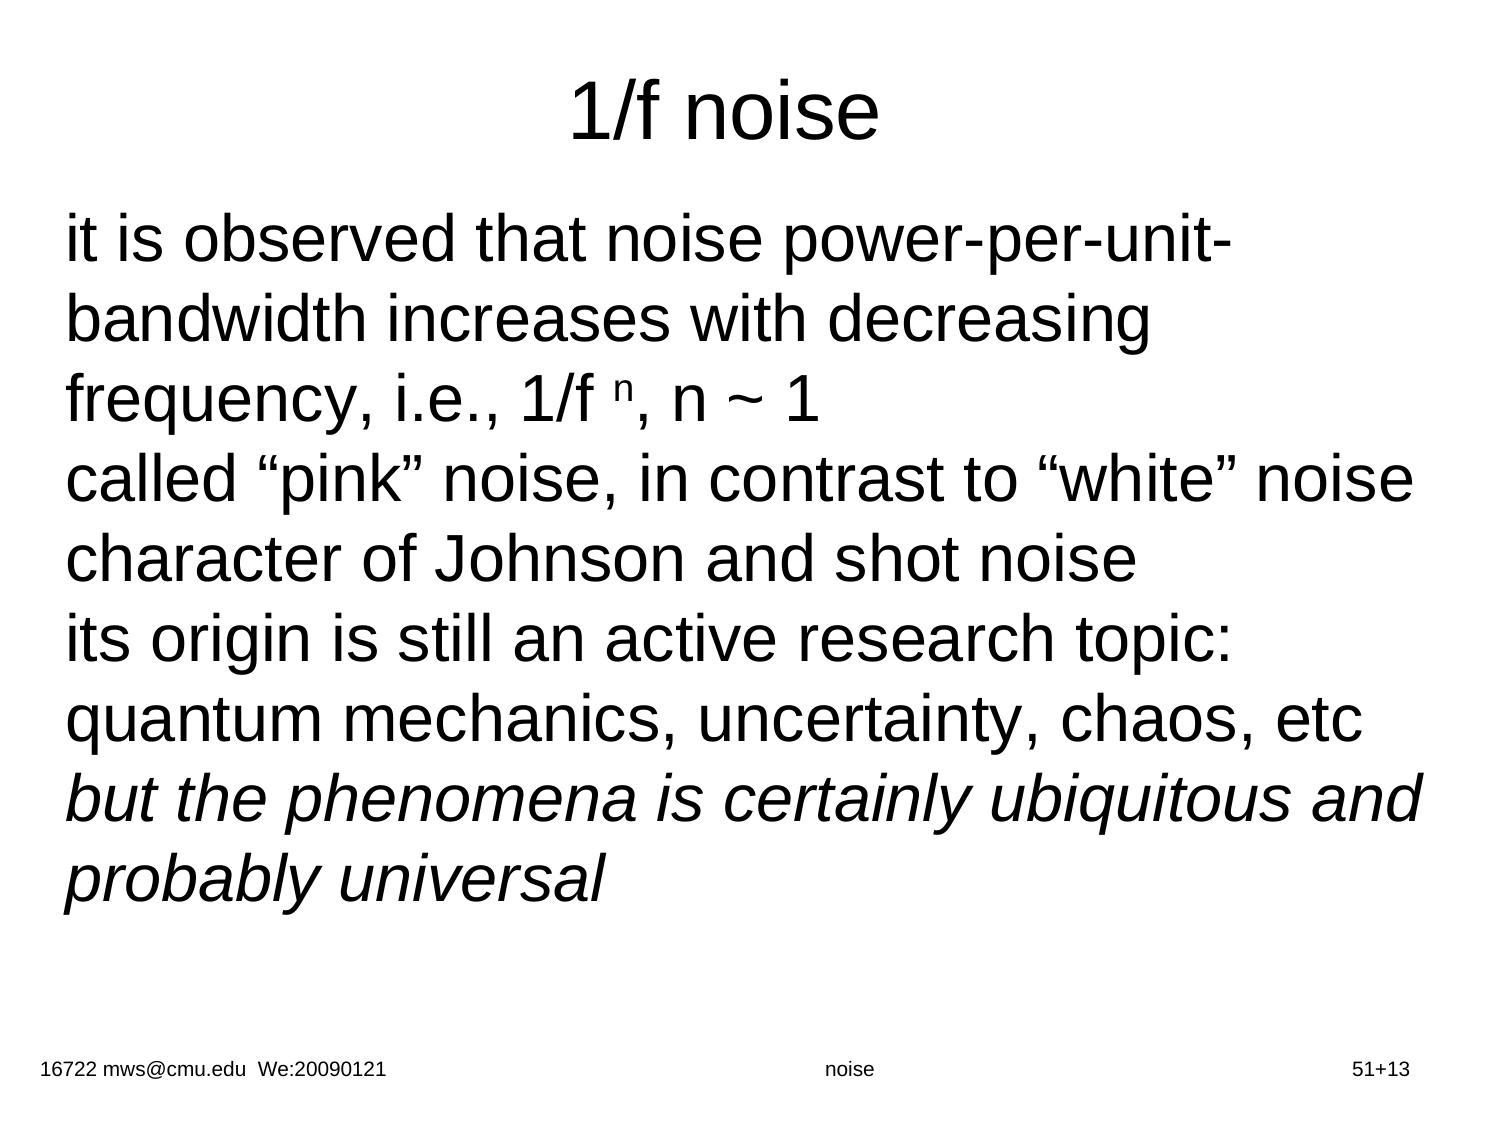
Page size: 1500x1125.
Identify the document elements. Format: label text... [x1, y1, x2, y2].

text_box 1/f noise [87, 48, 1363, 164]
text_box it is observed that noise power-per-unit-bandwidth increases with decreasing frequency, i.e., 1/f n, n ~ 1 called “pink” noise, in contrast to “white” noise character of Johnson and shot noise its origin is still an active research topic: quantum mechanics, uncertainty, chaos, etc but the phenomena is certainly ubiquitous and probably universal [50, 187, 1451, 1000]
